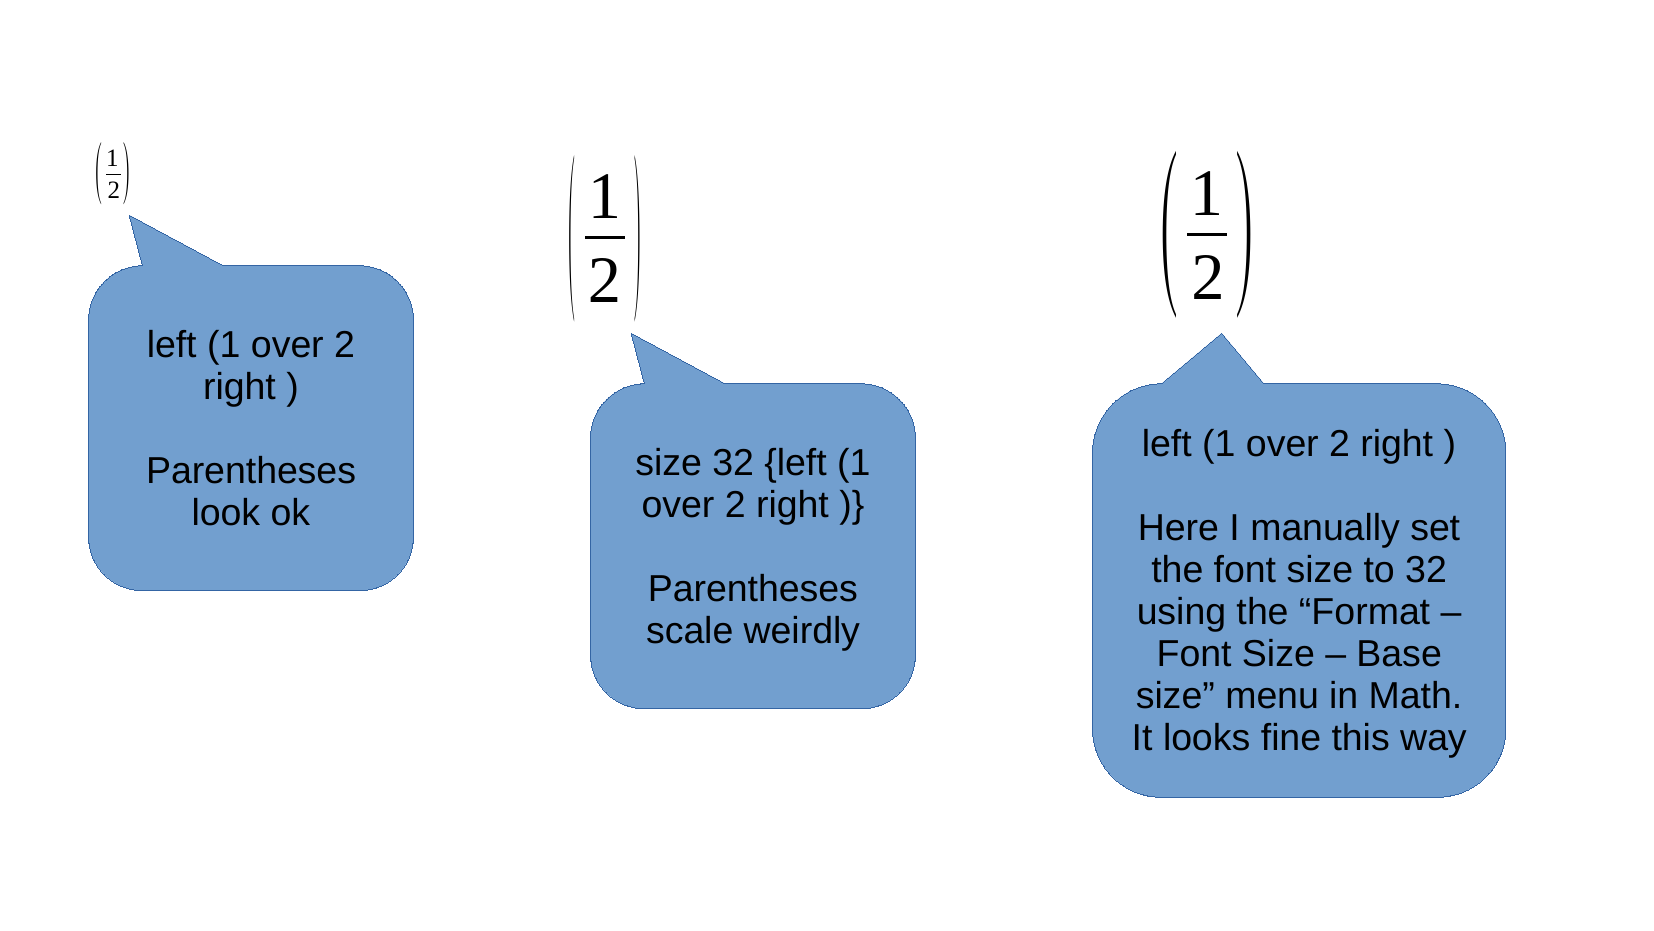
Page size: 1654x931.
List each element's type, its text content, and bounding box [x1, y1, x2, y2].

chart [1151, 147, 1263, 322]
text_box size 32 {left (1 over 2 right )} Parentheses scale weirdly [590, 333, 916, 709]
chart [559, 150, 650, 325]
text_box left (1 over 2 right ) Parentheses look ok [88, 215, 414, 591]
chart [88, 141, 138, 207]
text_box left (1 over 2 right ) Here I manually set the font size to 32 using the “Format – Font Size – Base size” menu in Math. It looks fine this way [1092, 333, 1506, 798]
